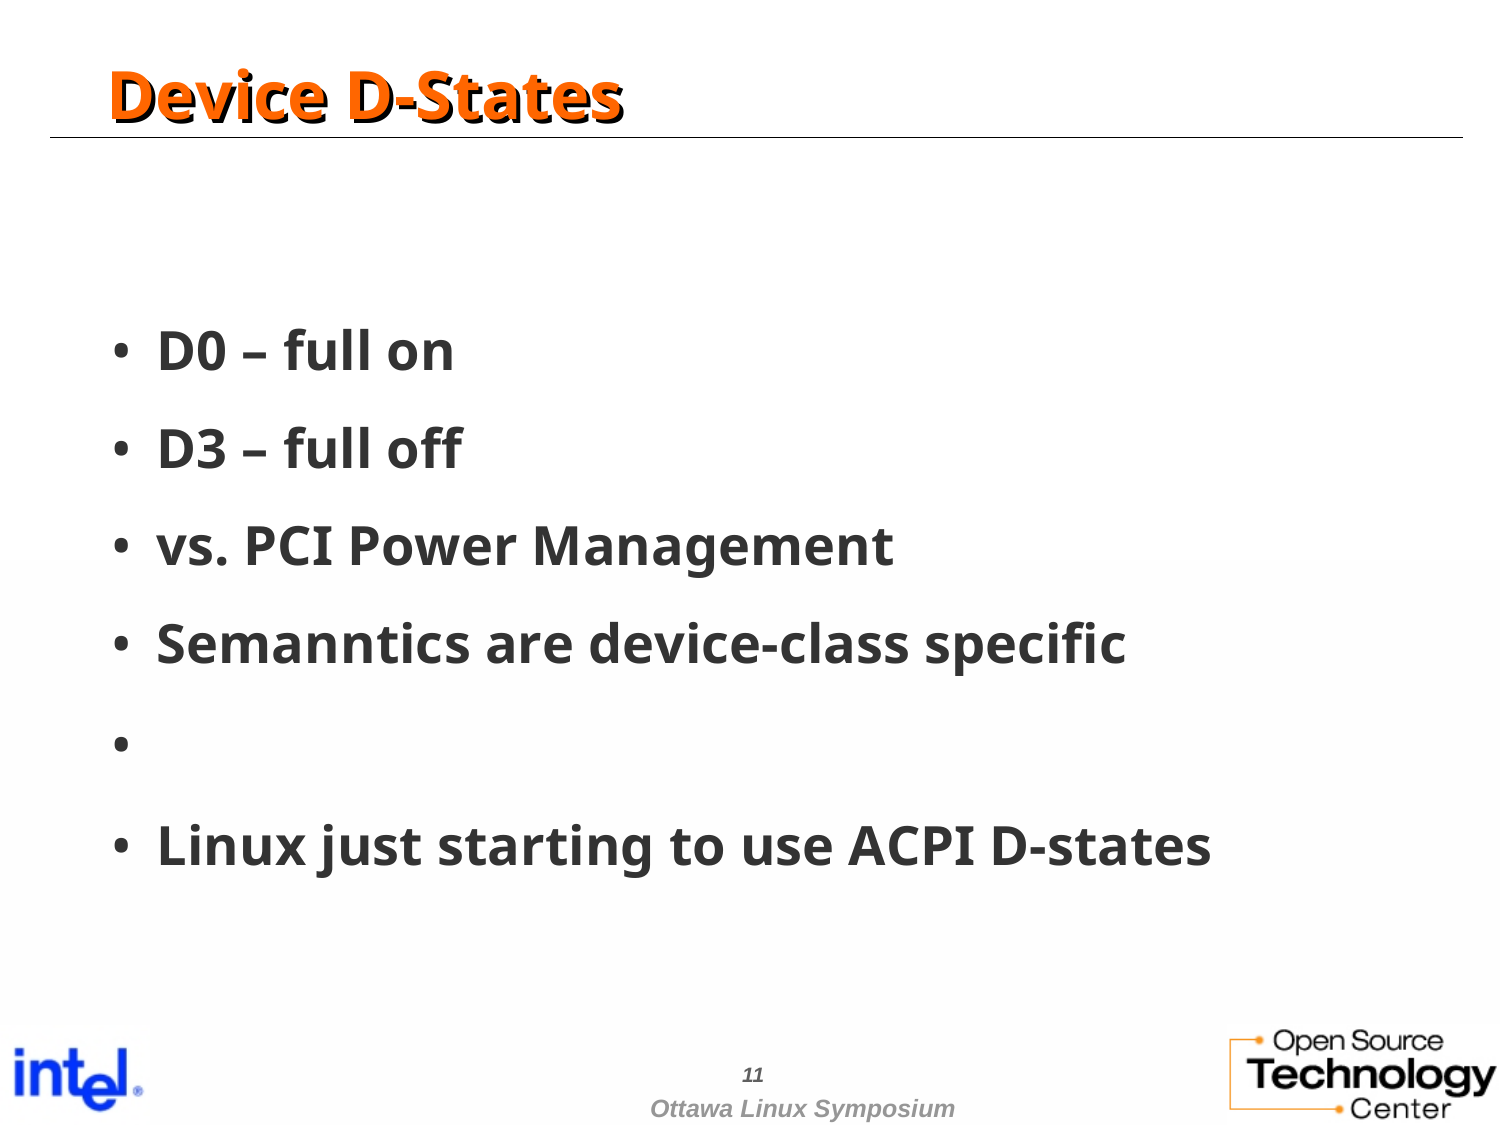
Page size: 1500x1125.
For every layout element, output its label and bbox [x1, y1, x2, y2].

picture [0, 1025, 150, 1125]
picture [1227, 1024, 1500, 1125]
